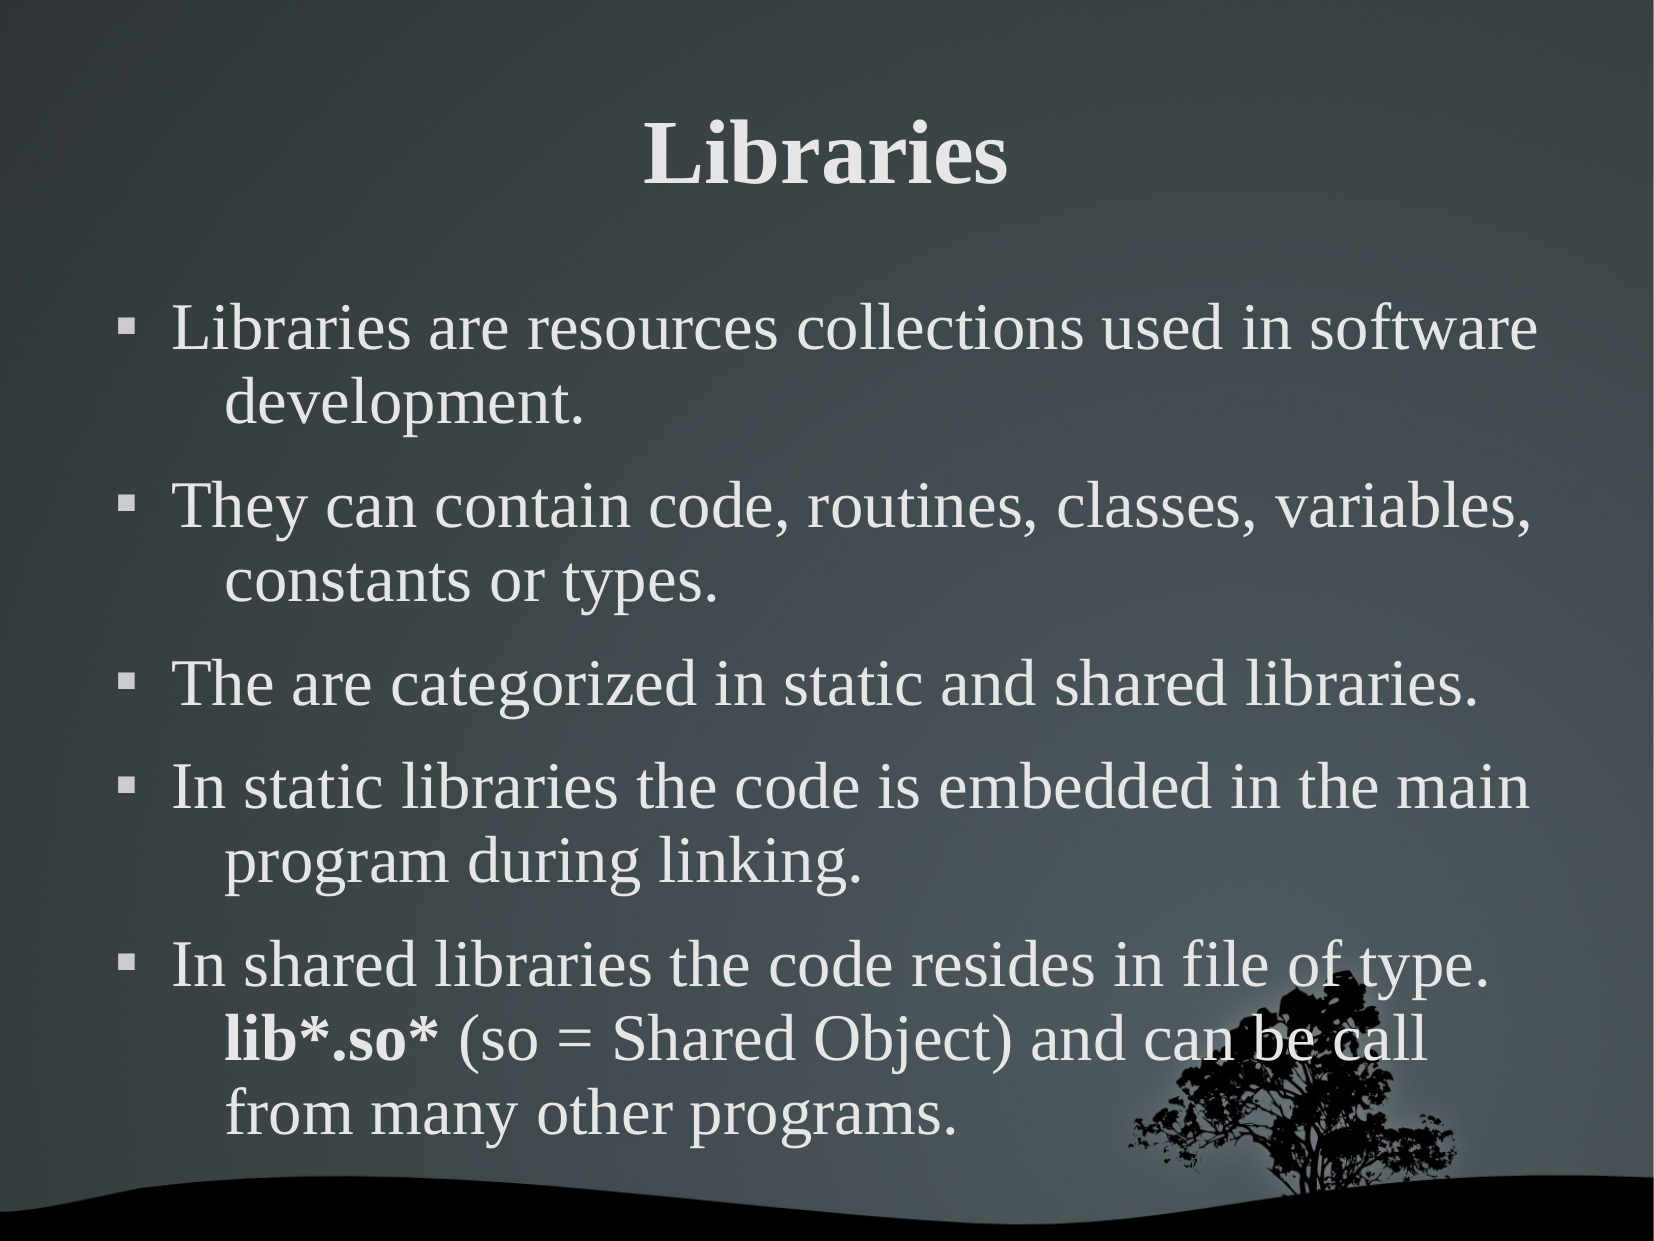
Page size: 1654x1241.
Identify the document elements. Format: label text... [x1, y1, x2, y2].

title Libraries [82, 49, 1571, 257]
list Libraries are resources collections used in software development. They can contain code, routines, classes, variables, constants or types. The are categorized in static and shared libraries. In static libraries the code is embedded in the main program during linking. In shared libraries the code resides in file of type. lib*.so* (so = Shared Object) and can be call from many other programs. [82, 290, 1571, 1149]
picture [0, 0, 1654, 1241]
